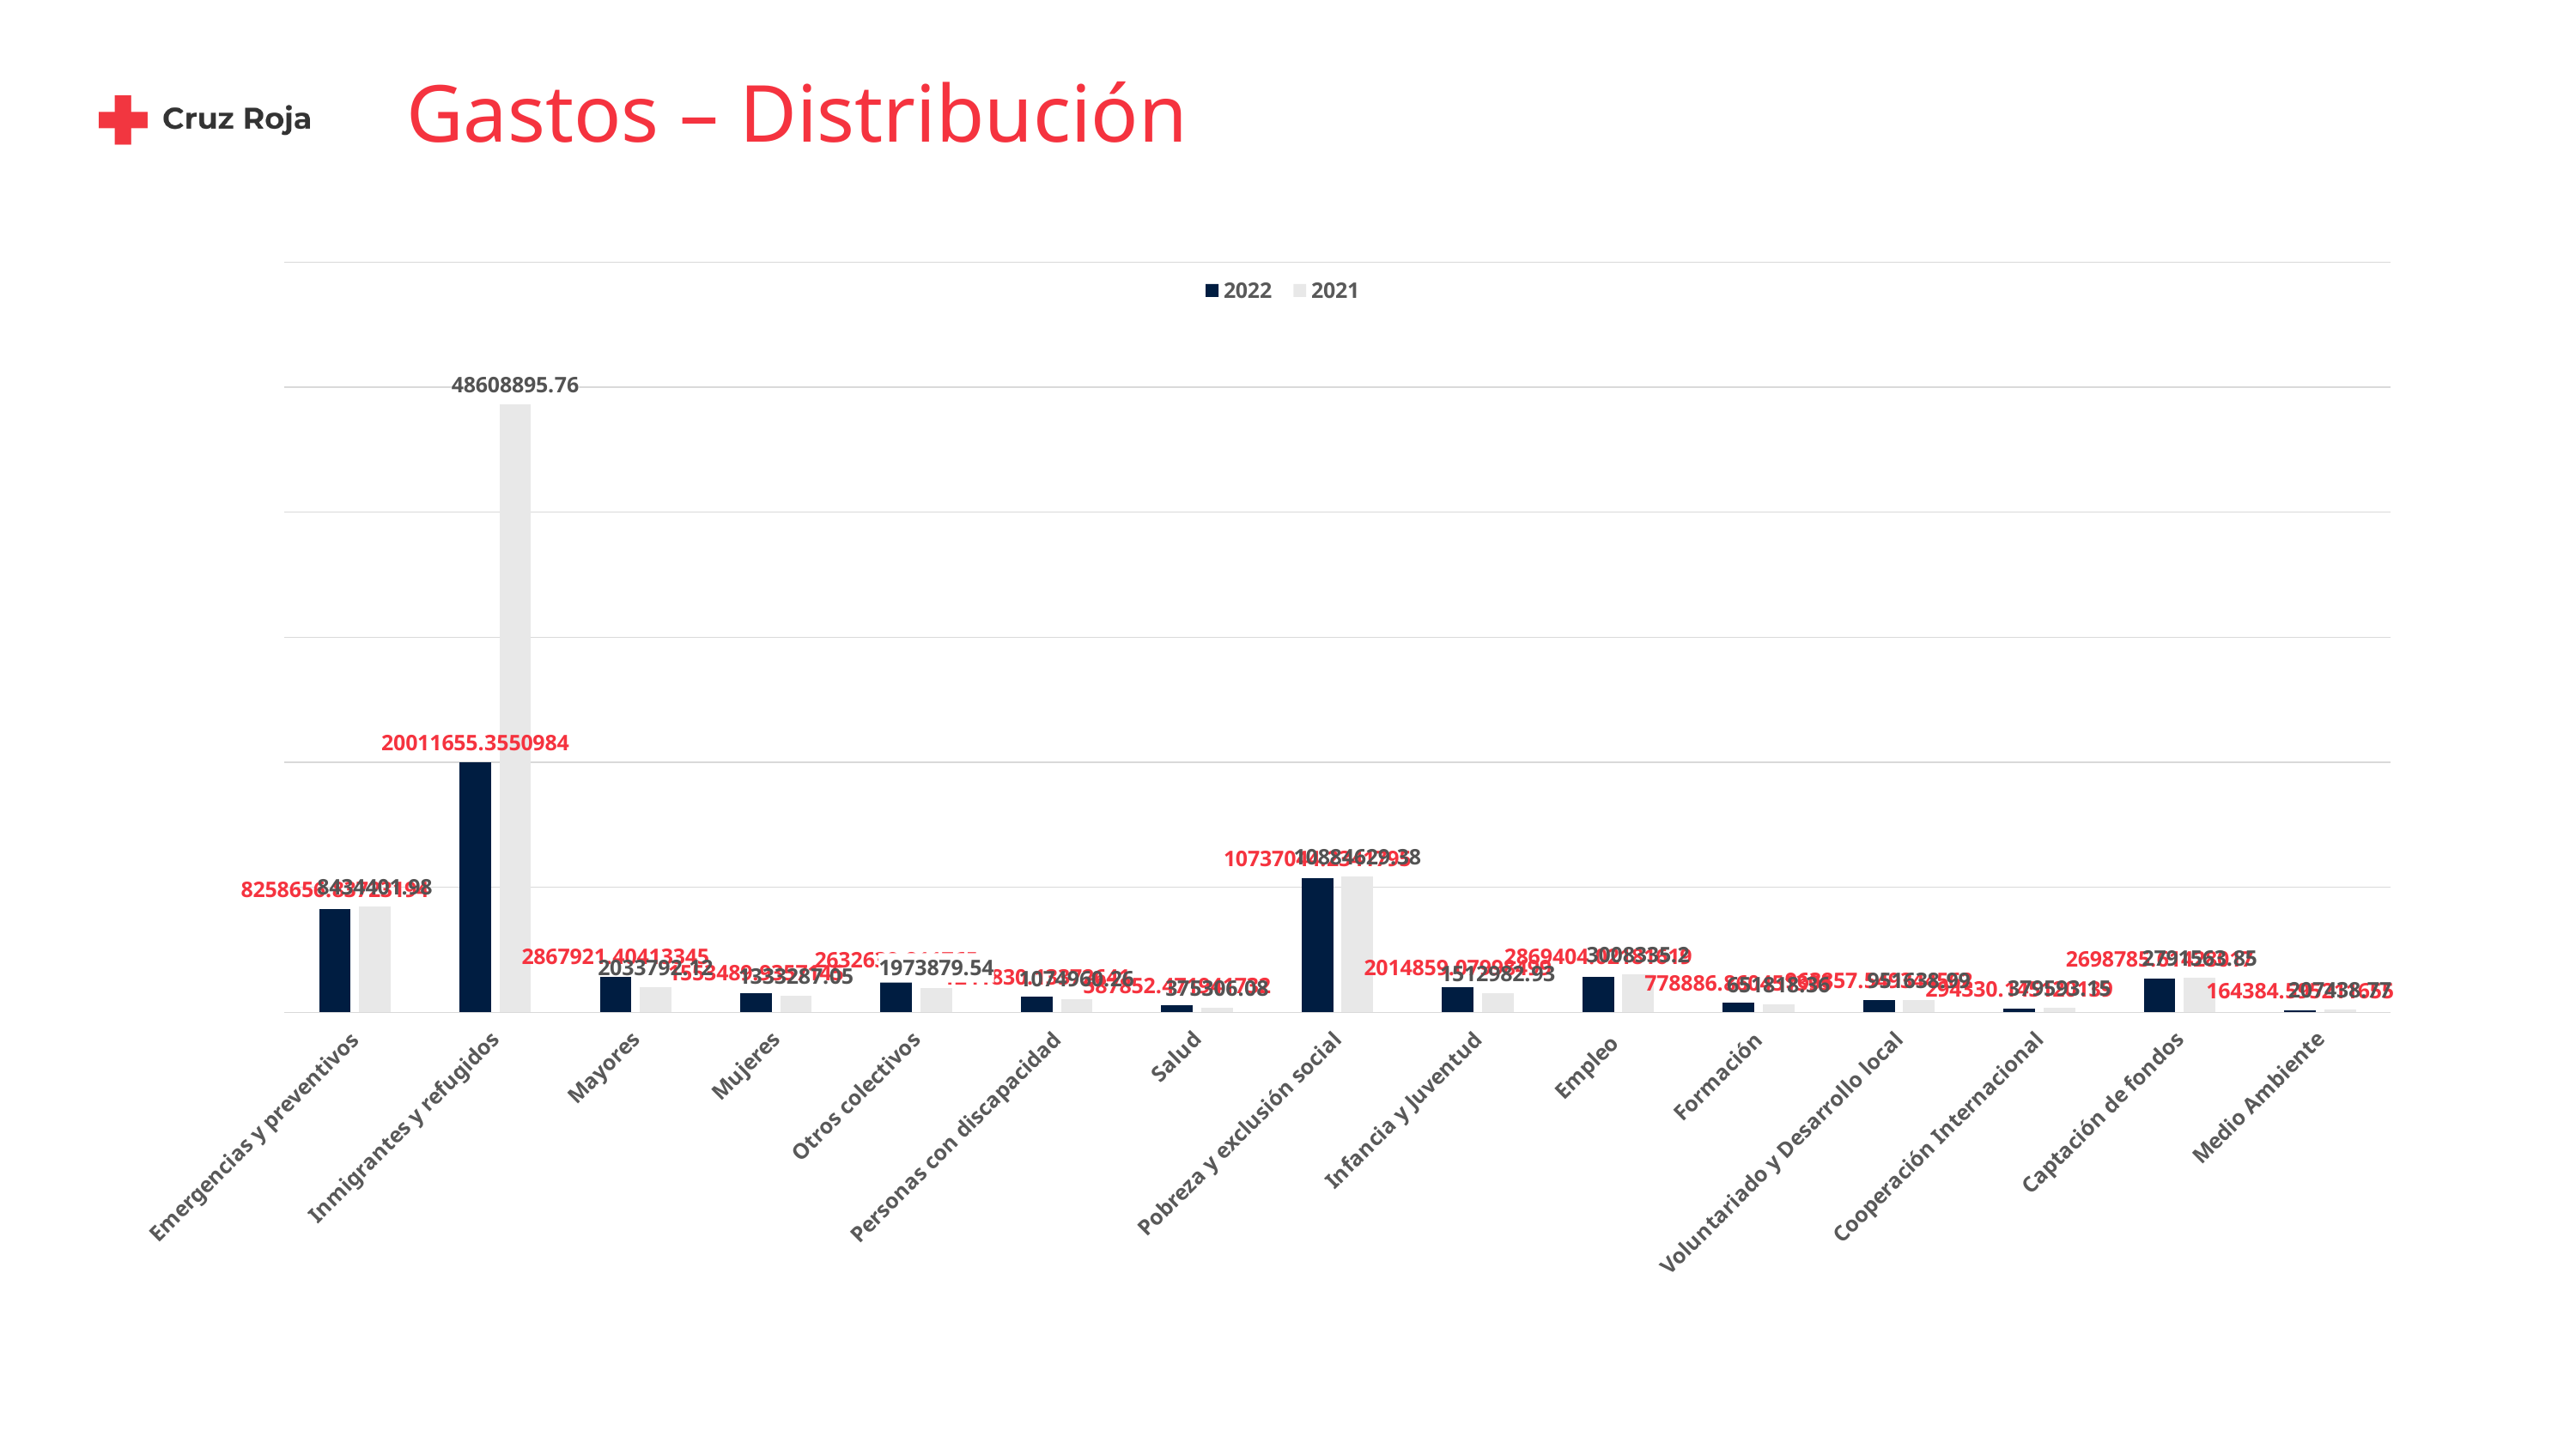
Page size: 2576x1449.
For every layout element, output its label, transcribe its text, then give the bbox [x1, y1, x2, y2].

text_box Gastos – Distribución [393, 75, 2501, 240]
chart [94, 240, 2530, 1303]
